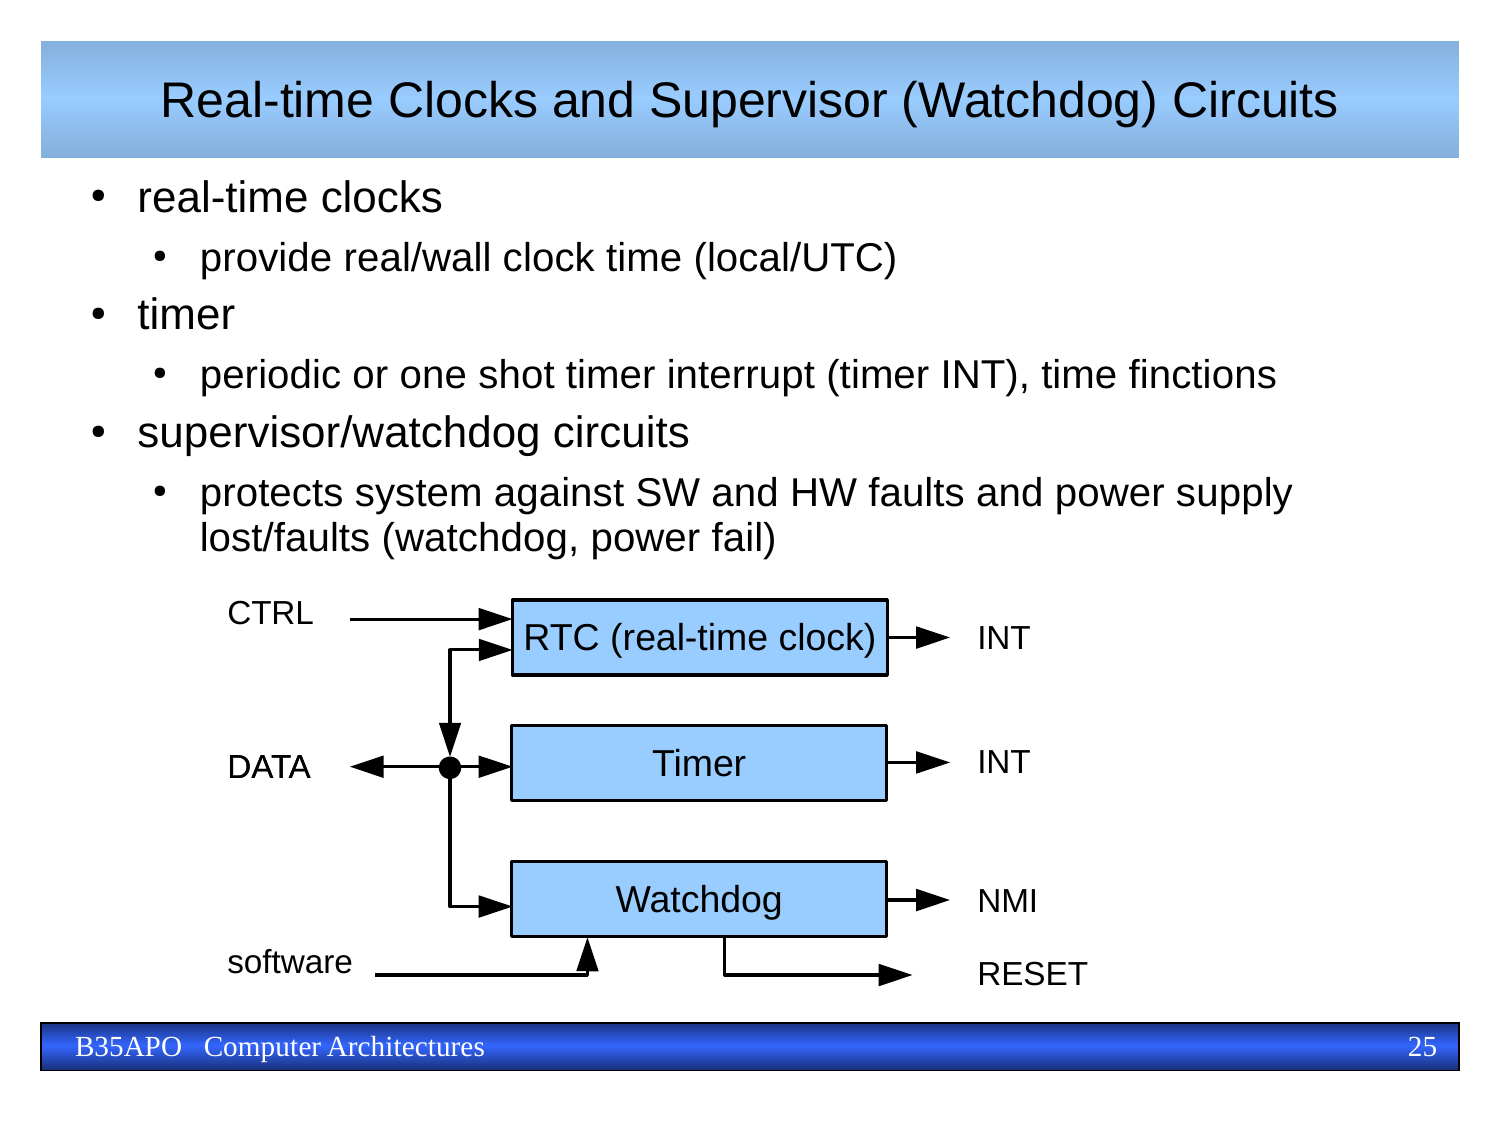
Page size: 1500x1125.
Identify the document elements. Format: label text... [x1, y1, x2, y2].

text_box DATA [212, 741, 350, 793]
text_box Watchdog [511, 861, 887, 937]
title Real-time Clocks and Supervisor (Watchdog) Circuits [41, 41, 1459, 158]
text_box RTC (real-time clock) [512, 600, 888, 676]
text_box NMI [962, 874, 1100, 927]
text_box INT [962, 612, 1100, 665]
text_box INT [962, 736, 1100, 789]
text_box RESET [962, 948, 1125, 1000]
text_box CTRL [212, 587, 350, 640]
list real-time clocks provide real/wall clock time (local/UTC) timer periodic or one shot timer interrupt (timer INT), time finctions supervisor/watchdog circuits protects system against SW and HW faults and power supply lost/faults (watchdog, power fail) [75, 172, 1426, 563]
text_box Timer [511, 725, 887, 801]
text_box software [212, 936, 388, 988]
